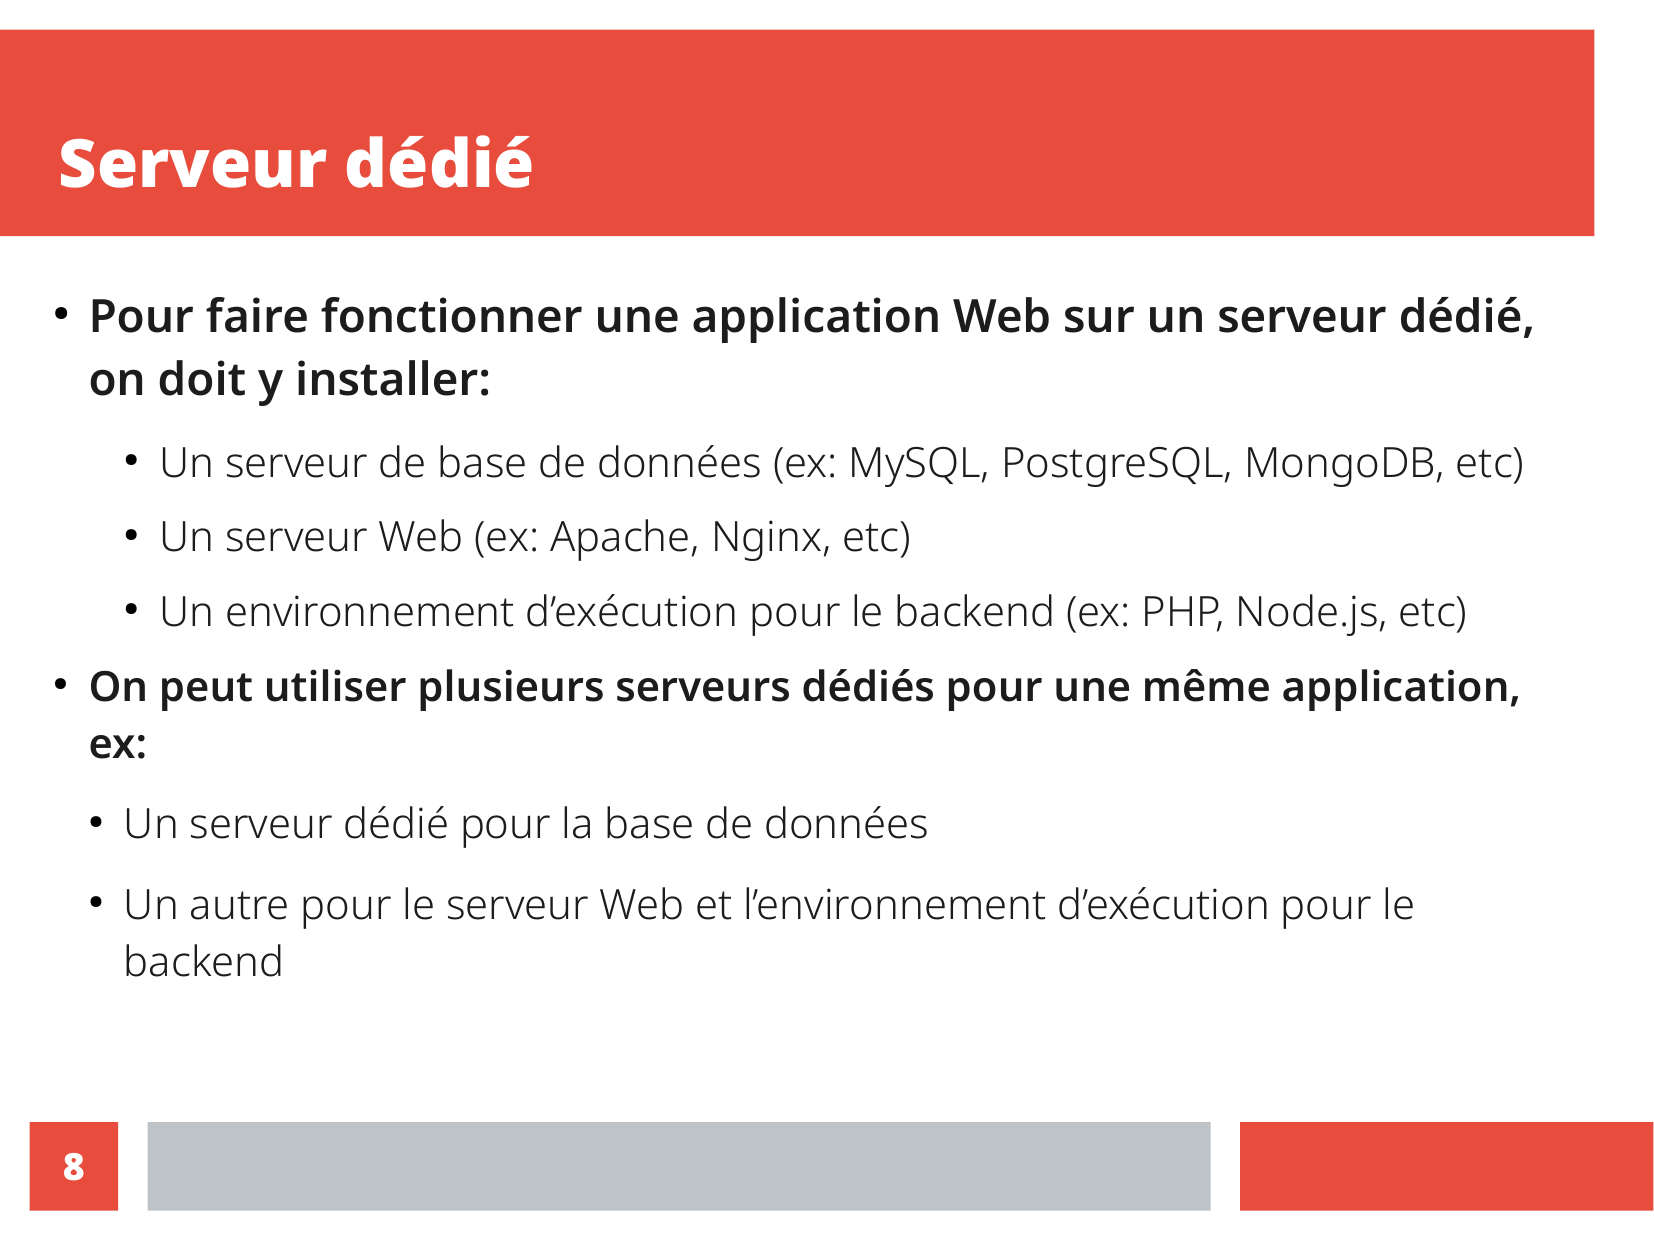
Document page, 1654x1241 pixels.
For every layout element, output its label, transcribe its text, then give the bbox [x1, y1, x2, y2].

list Pour faire fonctionner une application Web sur un serveur dédié, on doit y installer: Un serveur de base de données (ex: MySQL, PostgreSQL, MongoDB, etc) Un serveur Web (ex: Apache, Nginx, etc) Un environnement d’exécution pour le backend (ex: PHP, Node.js, etc) On peut utiliser plusieurs serveurs dédiés pour une même application, ex: Un serveur dédié pour la base de données Un autre pour le serveur Web et l’environnement d’exécution pour le backend [53, 283, 1560, 1052]
title Serveur dédié [59, 59, 1595, 207]
